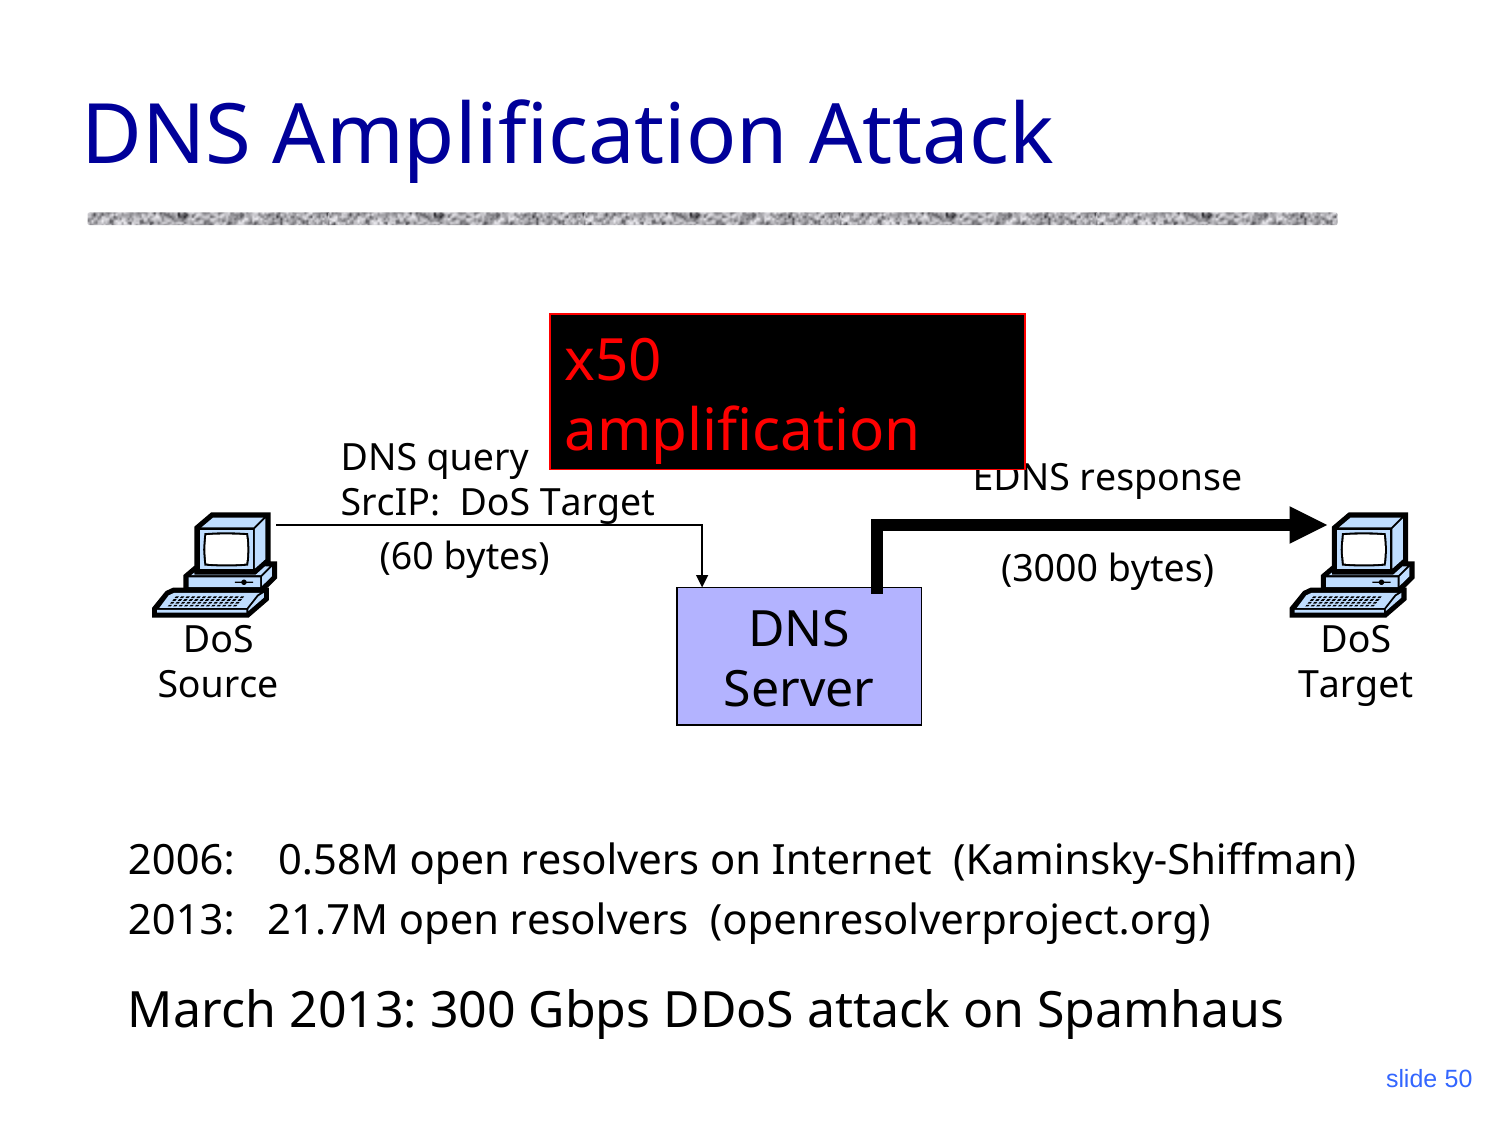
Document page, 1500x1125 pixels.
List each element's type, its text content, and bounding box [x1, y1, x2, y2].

list [671, 470, 957, 587]
text_box DoS Target [1283, 607, 1429, 713]
picture [1289, 512, 1415, 607]
list [87, 212, 1375, 1041]
text_box DNS Server [677, 587, 922, 725]
title DNS Amplification Attack [66, 37, 1342, 188]
picture [152, 512, 278, 607]
text_box DoS Source [142, 607, 294, 713]
text_box 2006: 0.58M open resolvers on Internet (Kaminsky-Shiffman) 2013: 21.7M open resolvers (openresolverproject.org) March 2013: 300 Gbps DDoS attack on Spamhaus [113, 824, 1384, 1046]
text_box x50 amplification [549, 313, 1026, 470]
text_box DNS query SrcIP: DoS Target (60 bytes) [325, 424, 671, 585]
text_box EDNS response (3000 bytes) [957, 399, 1258, 597]
text_box slide <number> [1174, 1025, 1488, 1101]
